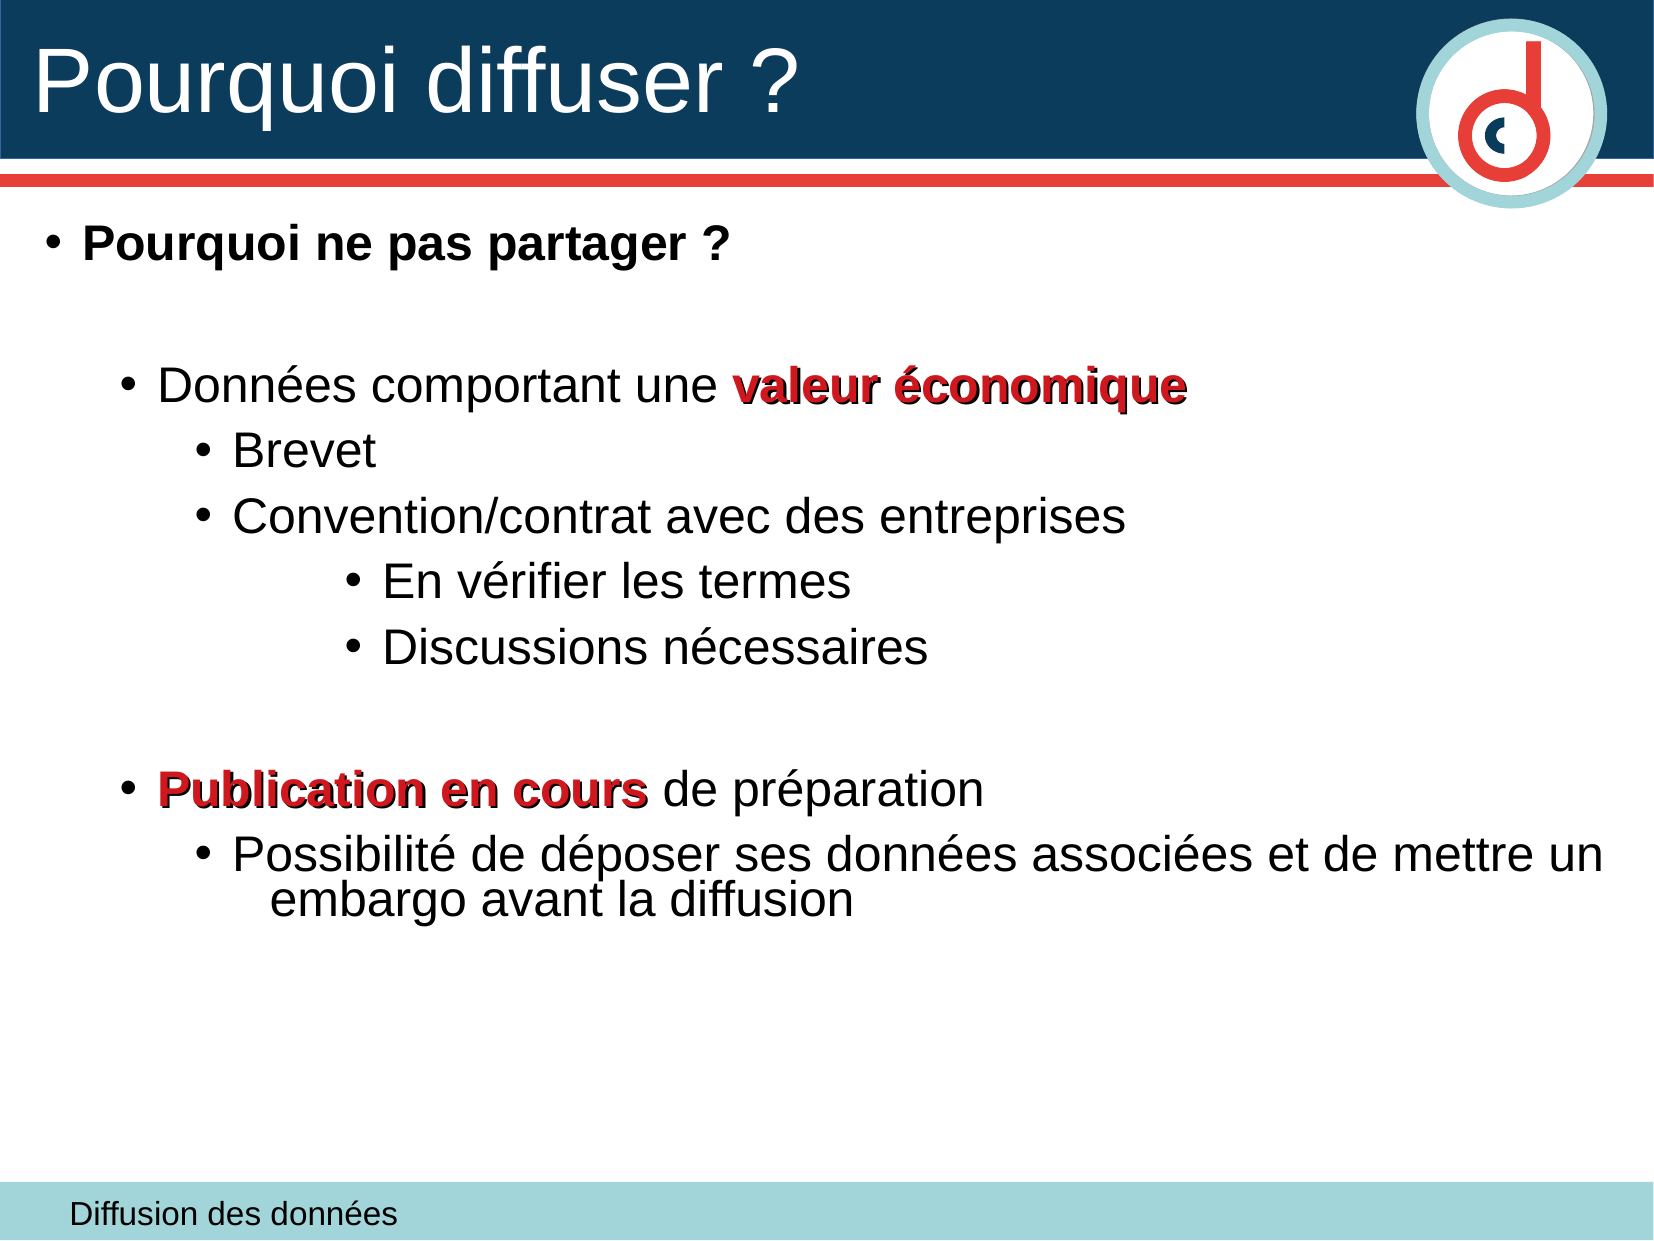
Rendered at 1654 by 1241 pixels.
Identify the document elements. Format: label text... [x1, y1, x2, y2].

text_box Pourquoi ne pas partager ? Données comportant une valeur économique Brevet Convention/contrat avec des entreprises En vérifier les termes Discussions nécessaires Publication en cours de préparation Possibilité de déposer ses données associées et de mettre un embargo avant la diffusion [29, 217, 1625, 1152]
title Pourquoi diffuser ? [17, 11, 1412, 159]
text_box Diffusion des données [54, 1188, 414, 1241]
